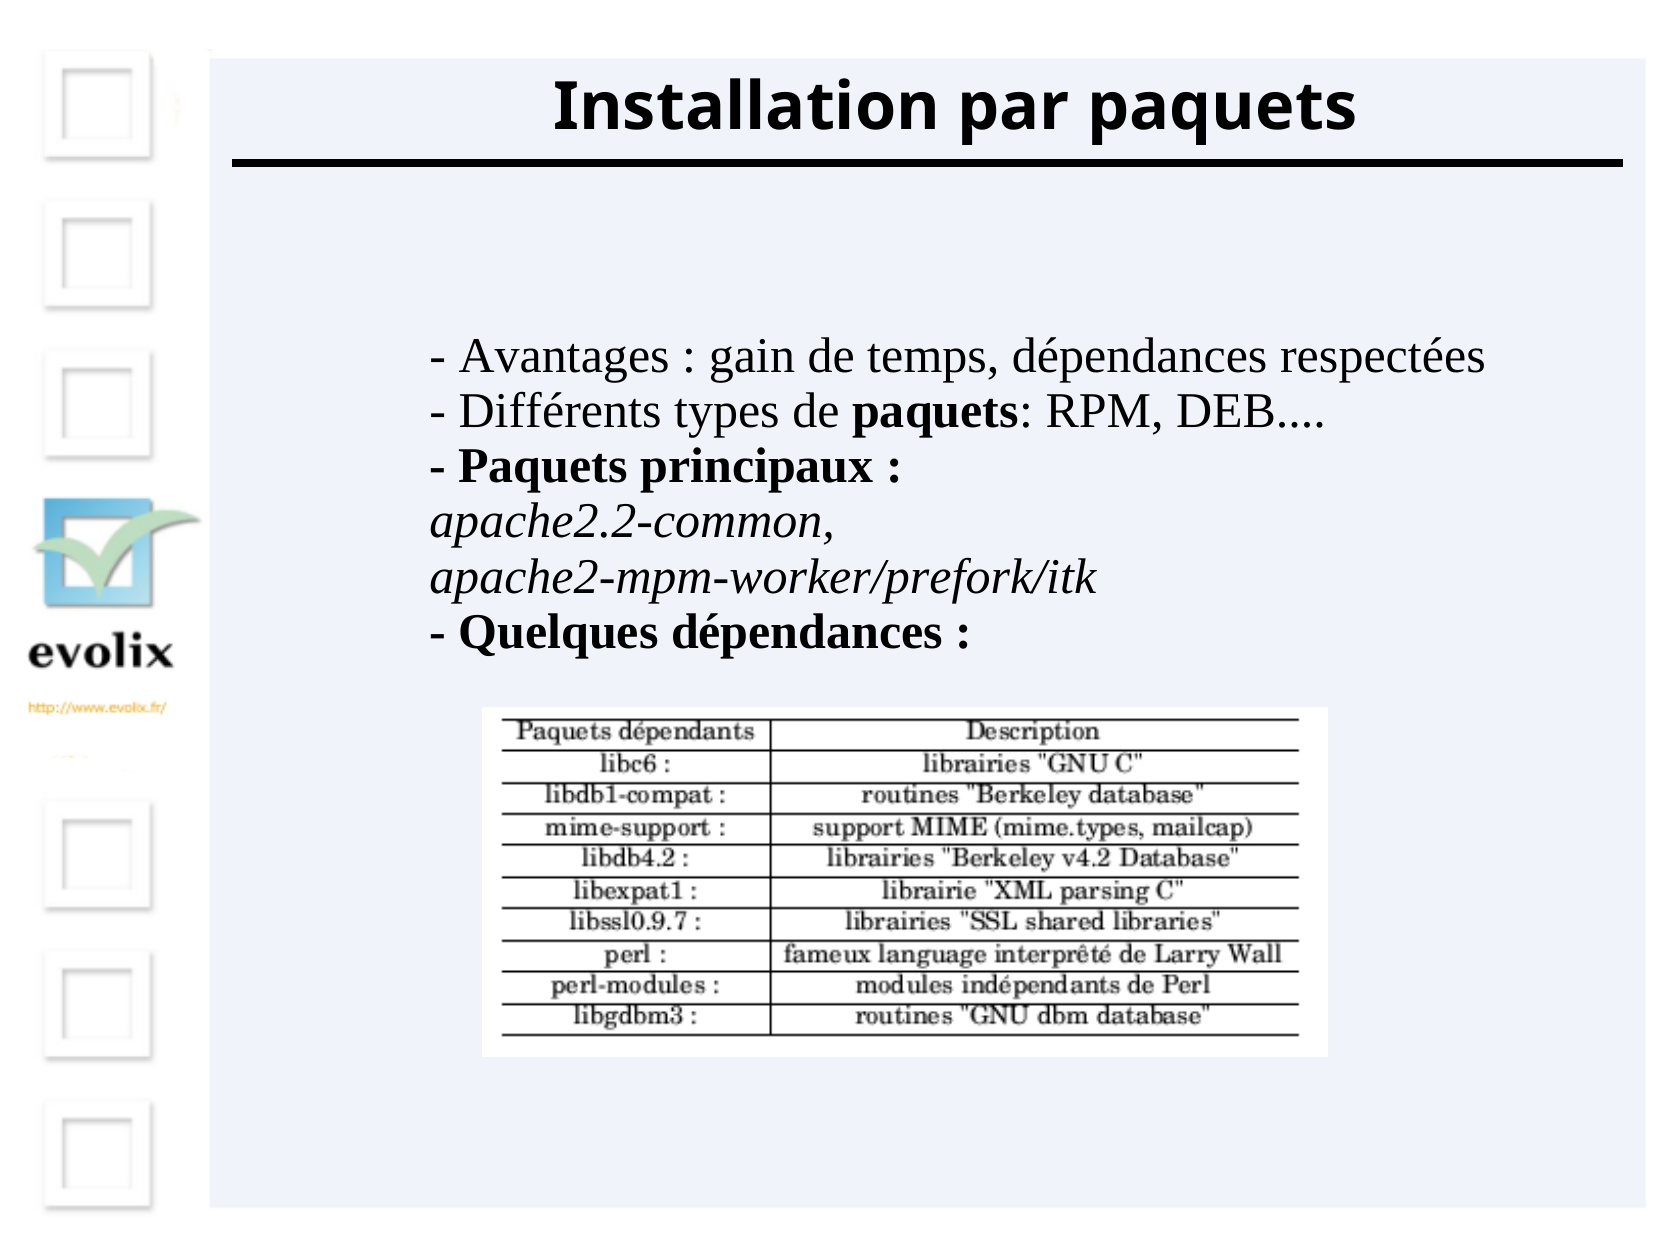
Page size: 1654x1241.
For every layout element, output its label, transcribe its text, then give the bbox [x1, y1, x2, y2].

subtitle - Avantages : gain de temps, dépendances respectées - Différents types de paquets: RPM, DEB.... - Paquets principaux : apache2.2-common, apache2-mpm-worker/prefork/itk - Quelques dépendances : [354, 214, 1539, 921]
picture [0, 49, 1654, 1218]
title Installation par paquets [293, 0, 1618, 209]
